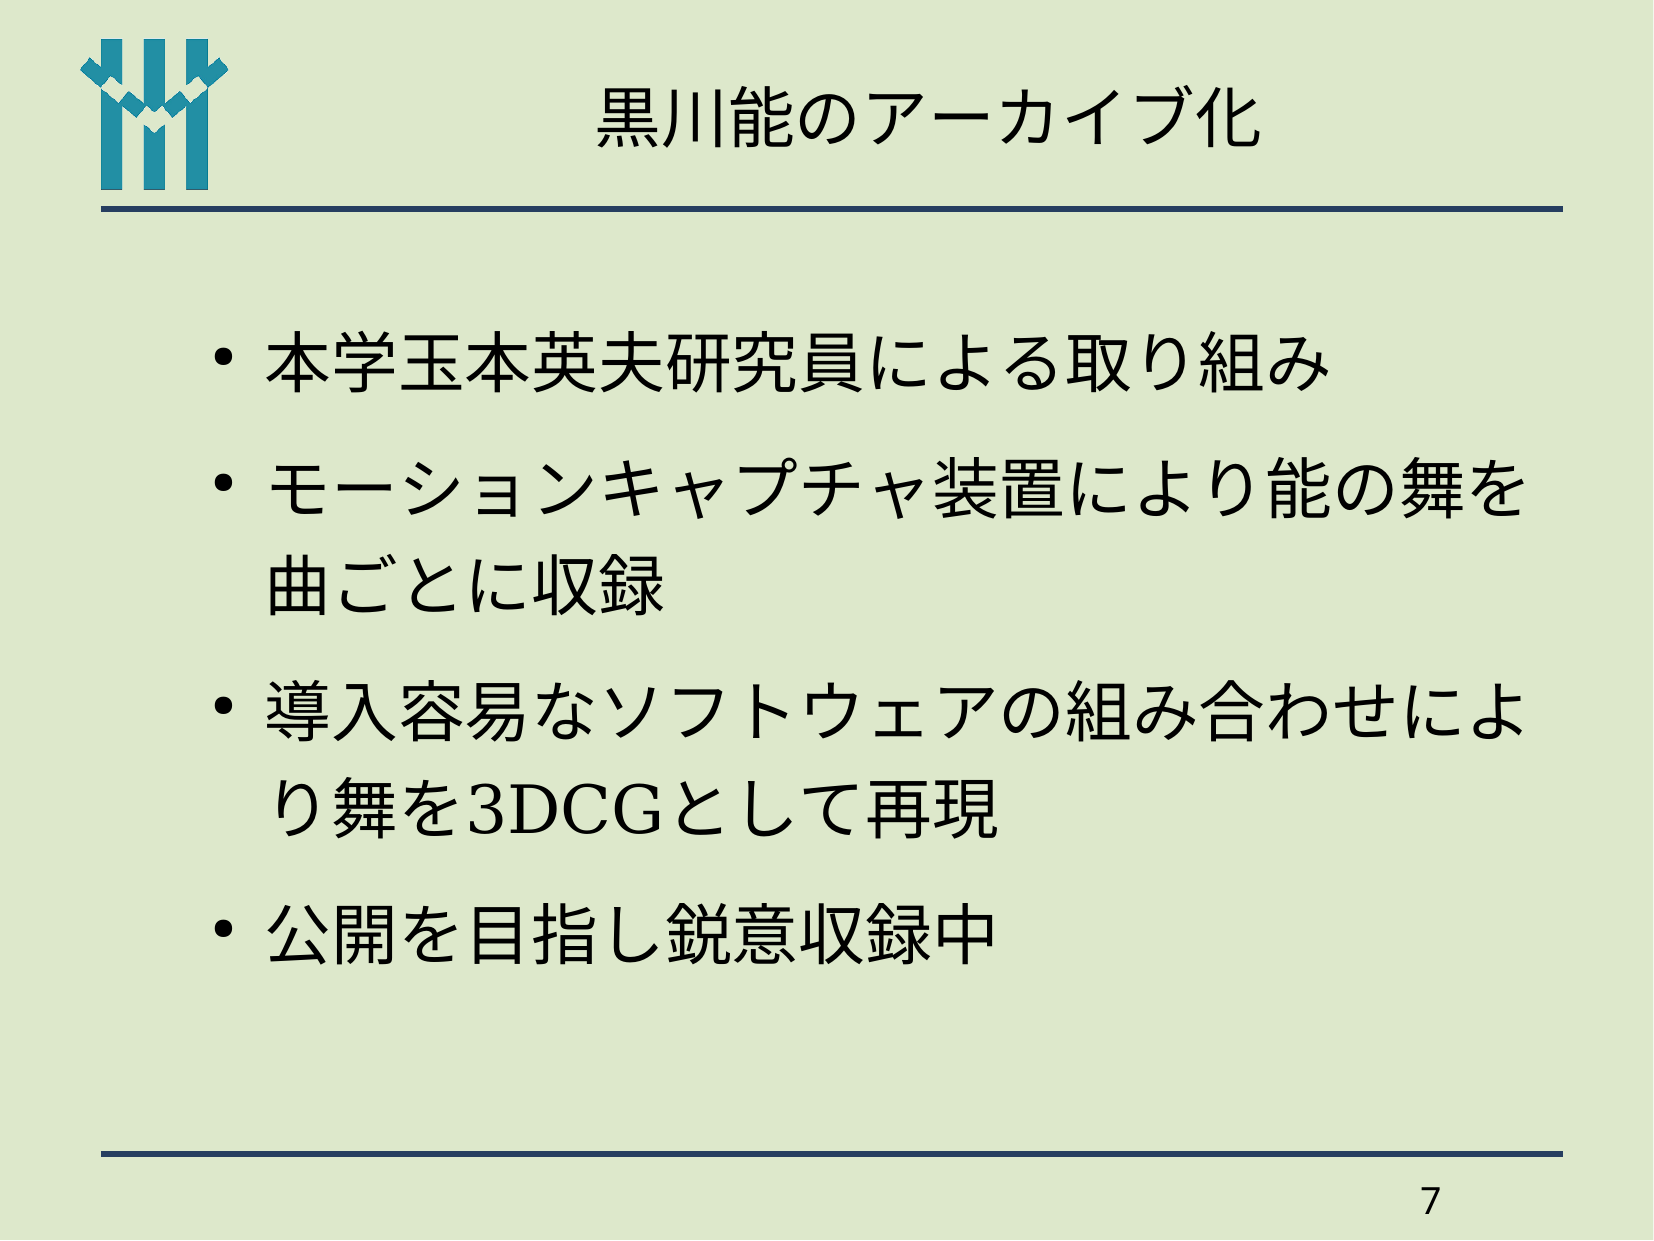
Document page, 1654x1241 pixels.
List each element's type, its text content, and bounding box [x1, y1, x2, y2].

list 本学玉本英夫研究員による取り組み モーションキャプチャ装置により能の舞を曲ごとに収録 導入容易なソフトウェアの組み合わせにより舞を3DCGとして再現 公開を目指し鋭意収録中 [123, 309, 1536, 1030]
title 黒川能のアーカイブ化 [295, 24, 1561, 203]
picture [59, 15, 249, 209]
